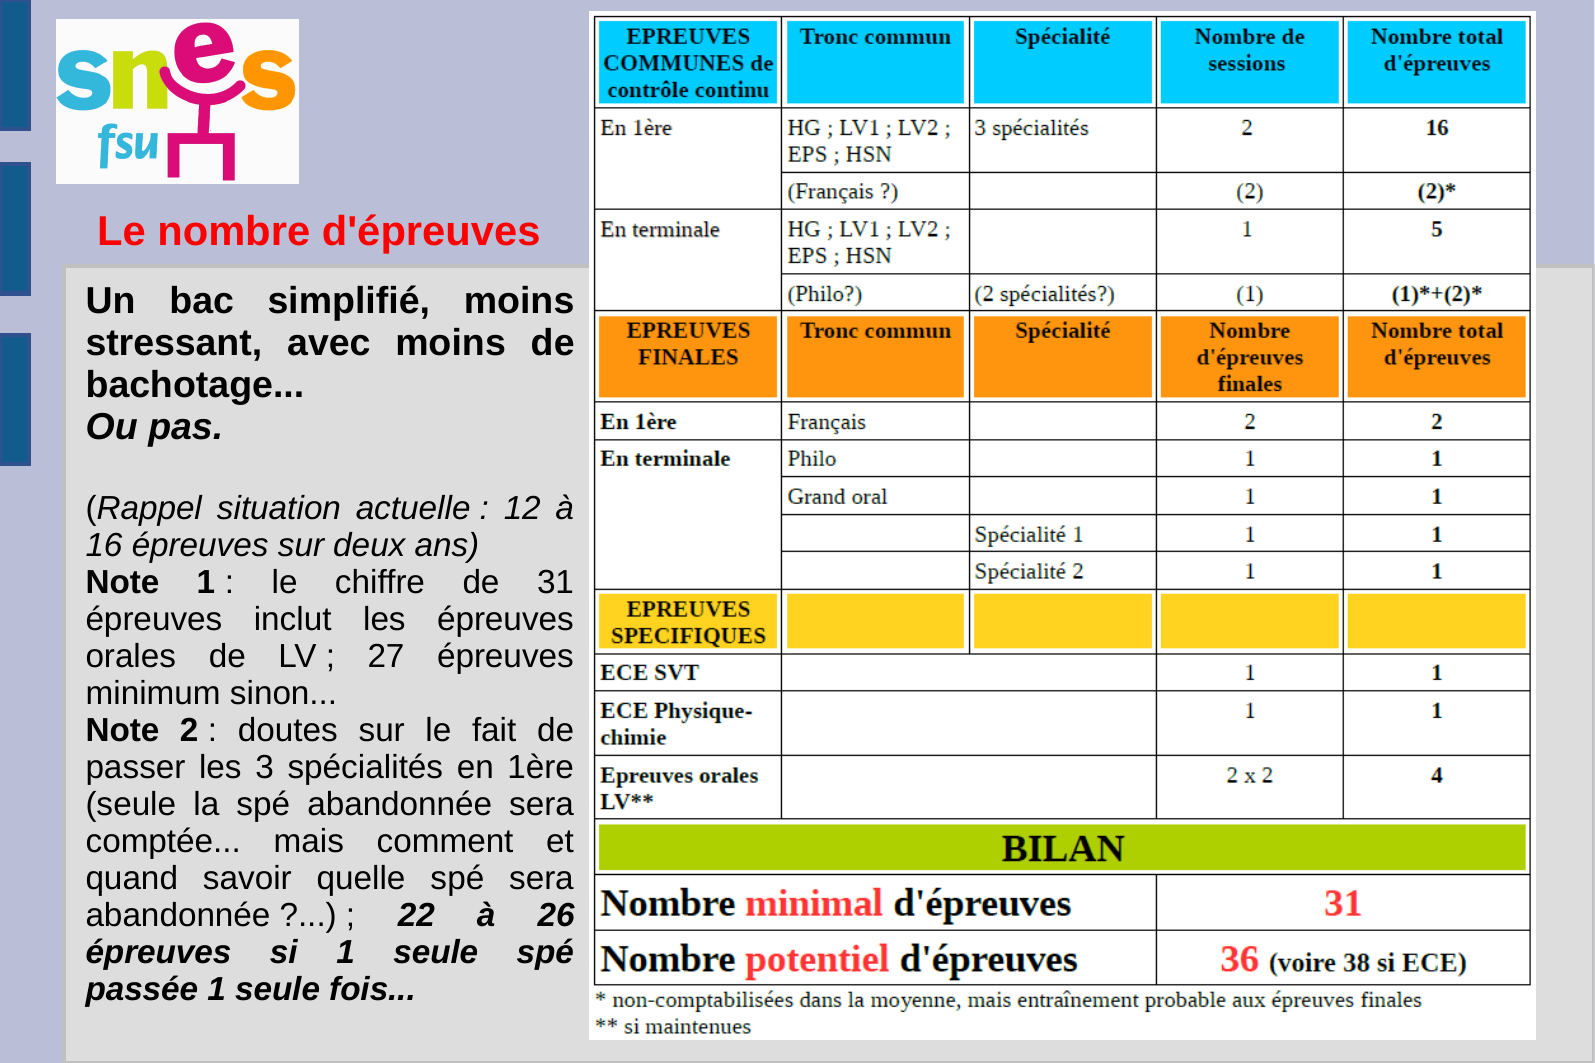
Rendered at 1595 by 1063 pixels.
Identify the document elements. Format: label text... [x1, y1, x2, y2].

text_box Le nombre d'épreuves [59, 200, 579, 264]
text_box Un bac simplifié, moins stressant, avec moins de bachotage... Ou pas. (Rappel situation actuelle : 12 à 16 épreuves sur deux ans) Note 1 : le chiffre de 31 épreuves inclut les épreuves orales de LV ; 27 épreuves minimum sinon... Note 2 : doutes sur le fait de passer les 3 spécialités en 1ère (seule la spé abandonnée sera comptée... mais comment et quand savoir quelle spé sera abandonnée ?...) ; 22 à 26 épreuves si 1 seule spé passée 1 seule fois... [70, 271, 589, 1028]
picture [589, 11, 1536, 1040]
picture [56, 19, 299, 184]
